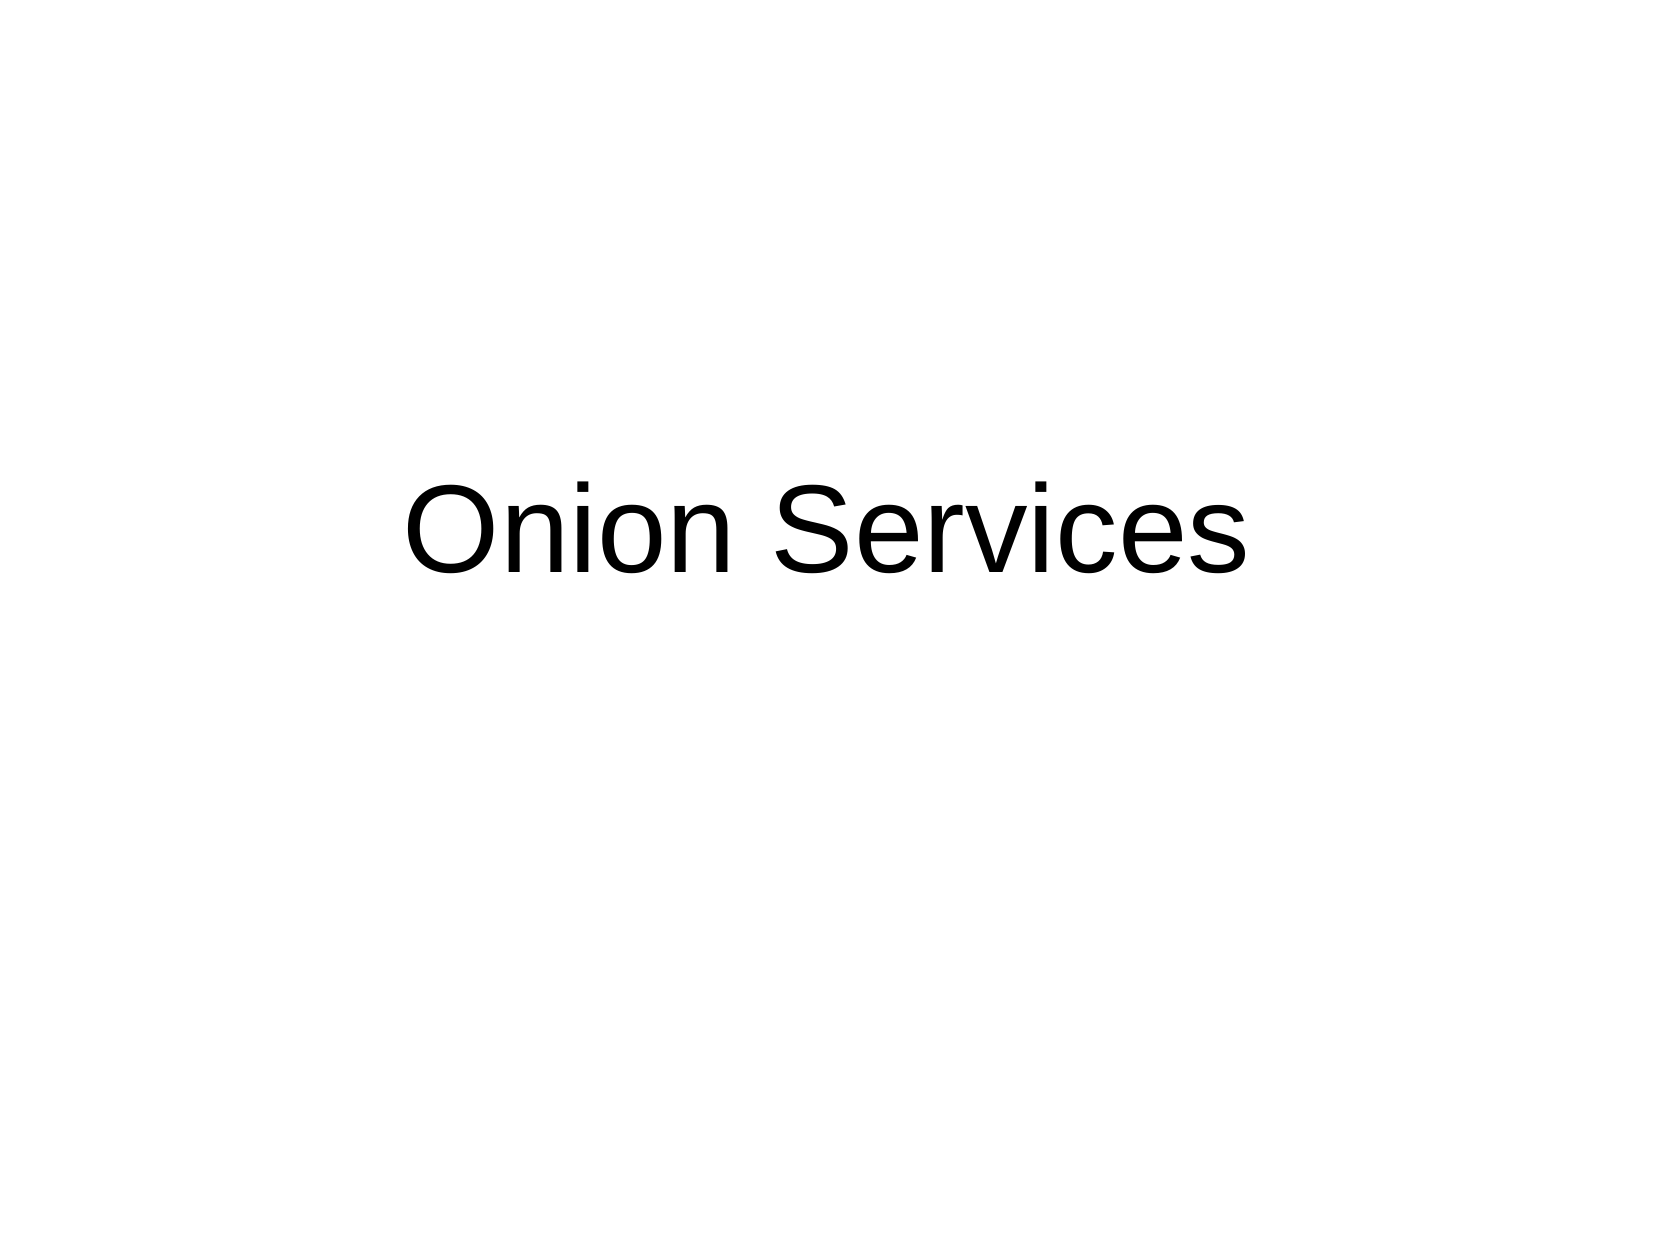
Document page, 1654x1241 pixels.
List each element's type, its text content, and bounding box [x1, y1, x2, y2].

subtitle Onion Services [82, 49, 1571, 1010]
